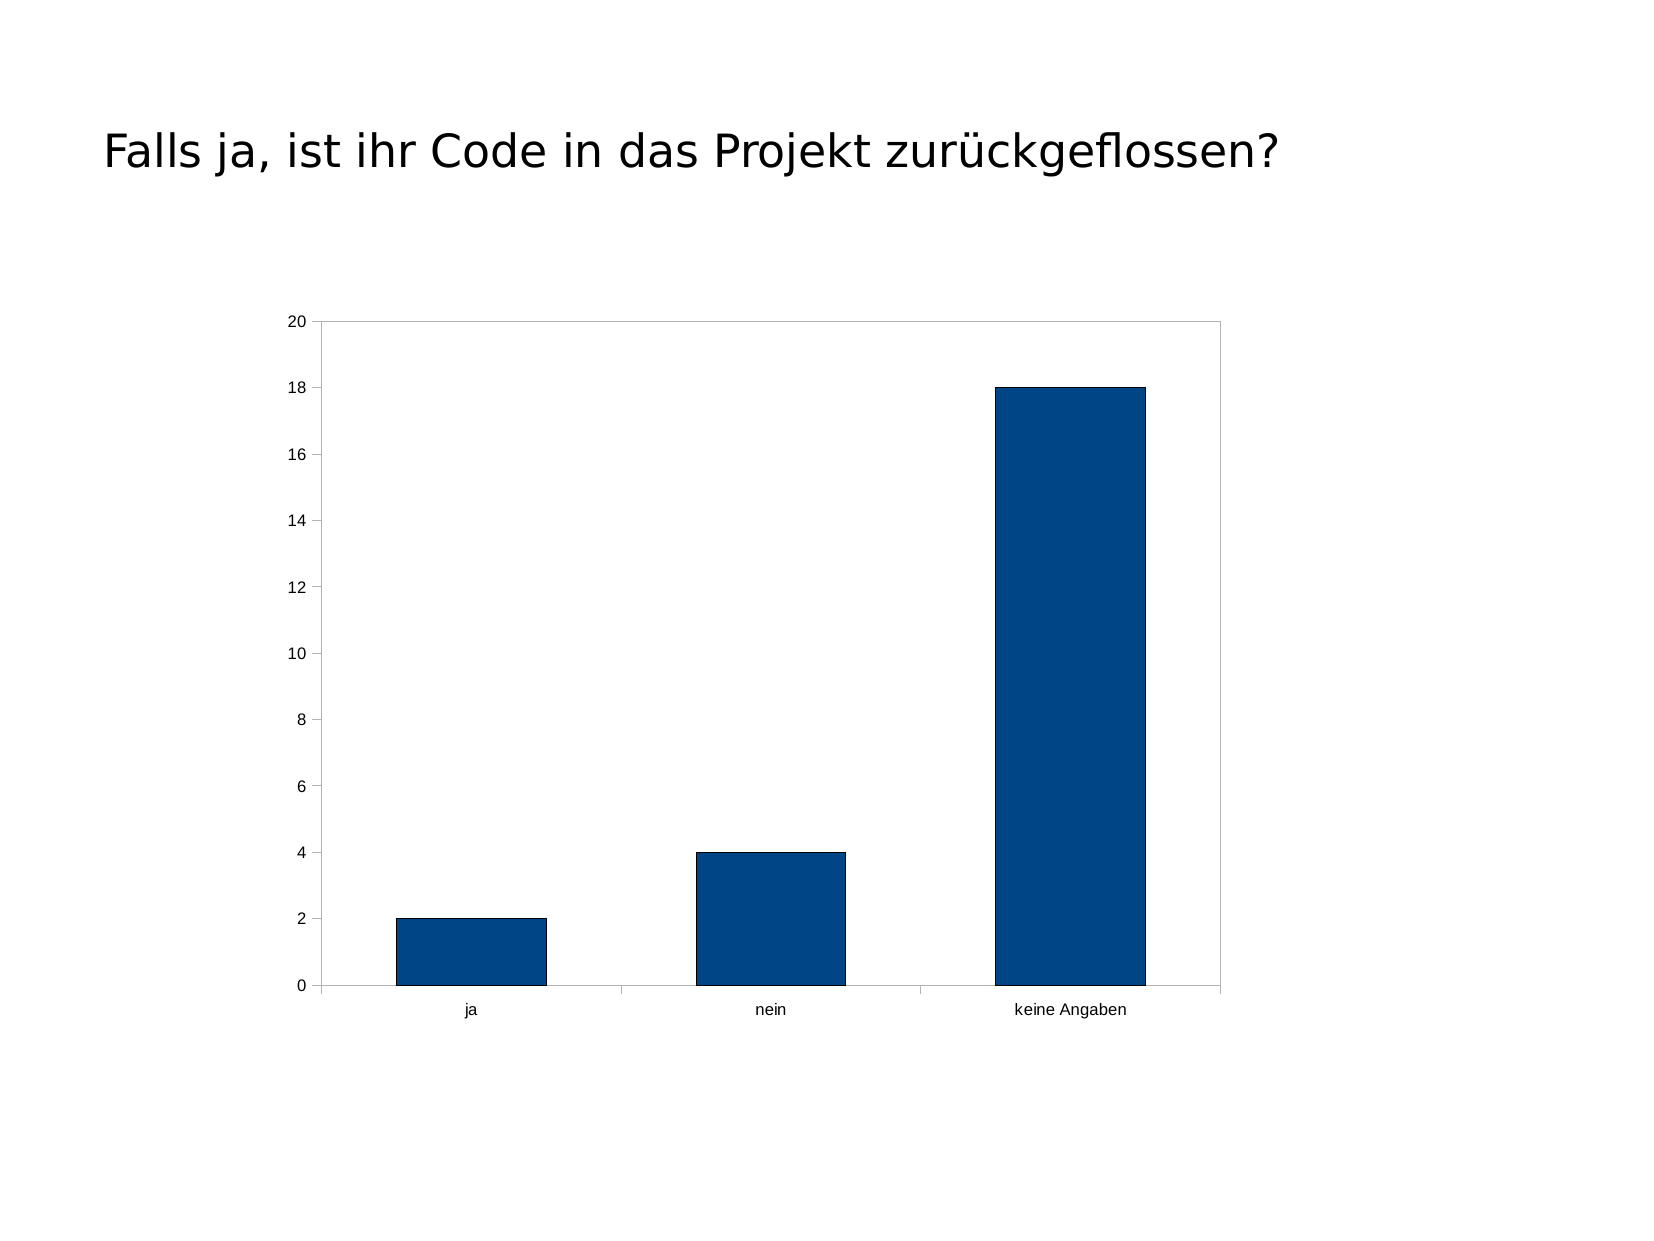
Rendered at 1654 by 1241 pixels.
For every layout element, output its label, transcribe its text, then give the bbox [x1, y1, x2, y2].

chart [268, 297, 1241, 1034]
text_box Falls ja, ist ihr Code in das Projekt zurückgeflossen? [88, 118, 1418, 187]
